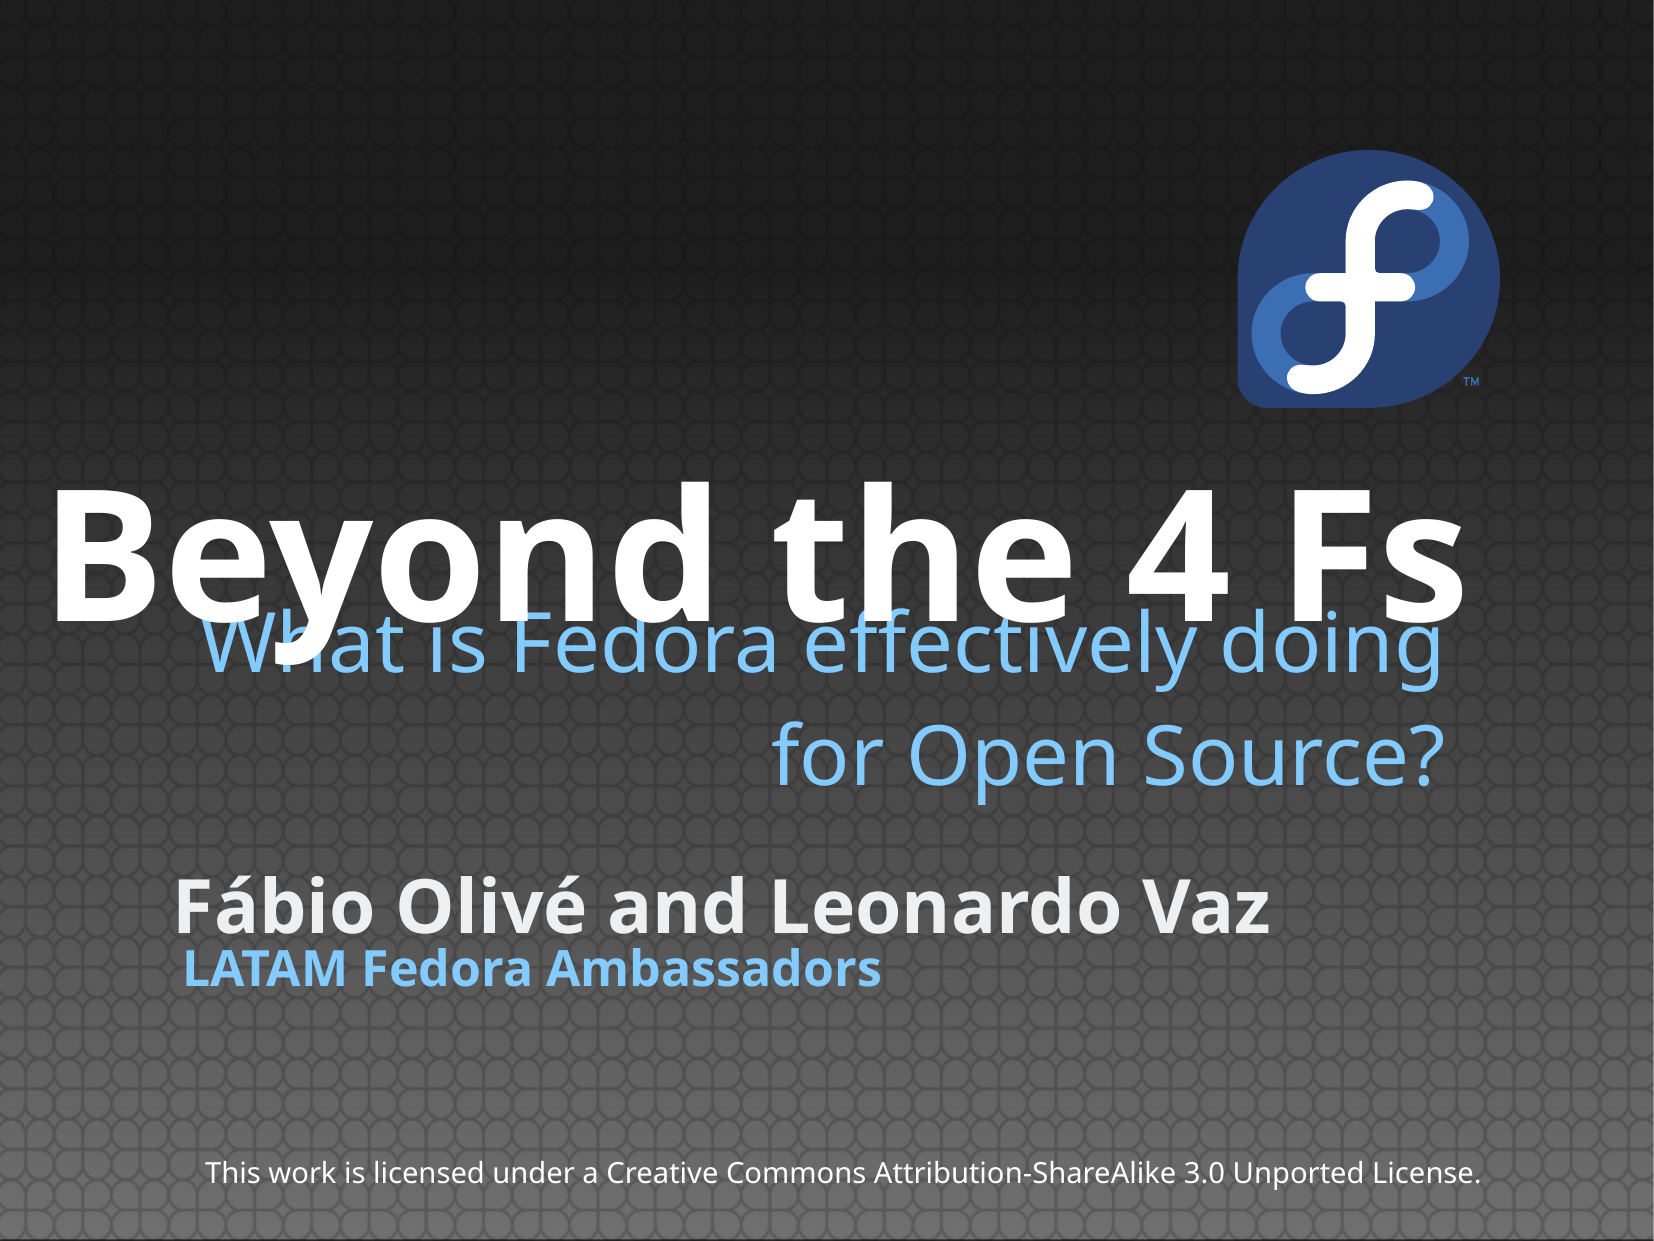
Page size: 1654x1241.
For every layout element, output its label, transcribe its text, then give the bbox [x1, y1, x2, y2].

text_box LATAM Fedora Ambassadors [204, 925, 861, 997]
picture [0, 0, 1654, 1241]
text_box Fábio Olivé and Leonardo Vaz [208, 846, 1237, 946]
text_box Beyond the 4 Fs [37, 417, 1475, 638]
text_box This work is licensed under a Creative Commons Attribution-ShareAlike 3.0 Unported License. [214, 1144, 1474, 1215]
subtitle What is Fedora effectively doing for Open Source? [100, 638, 1447, 790]
